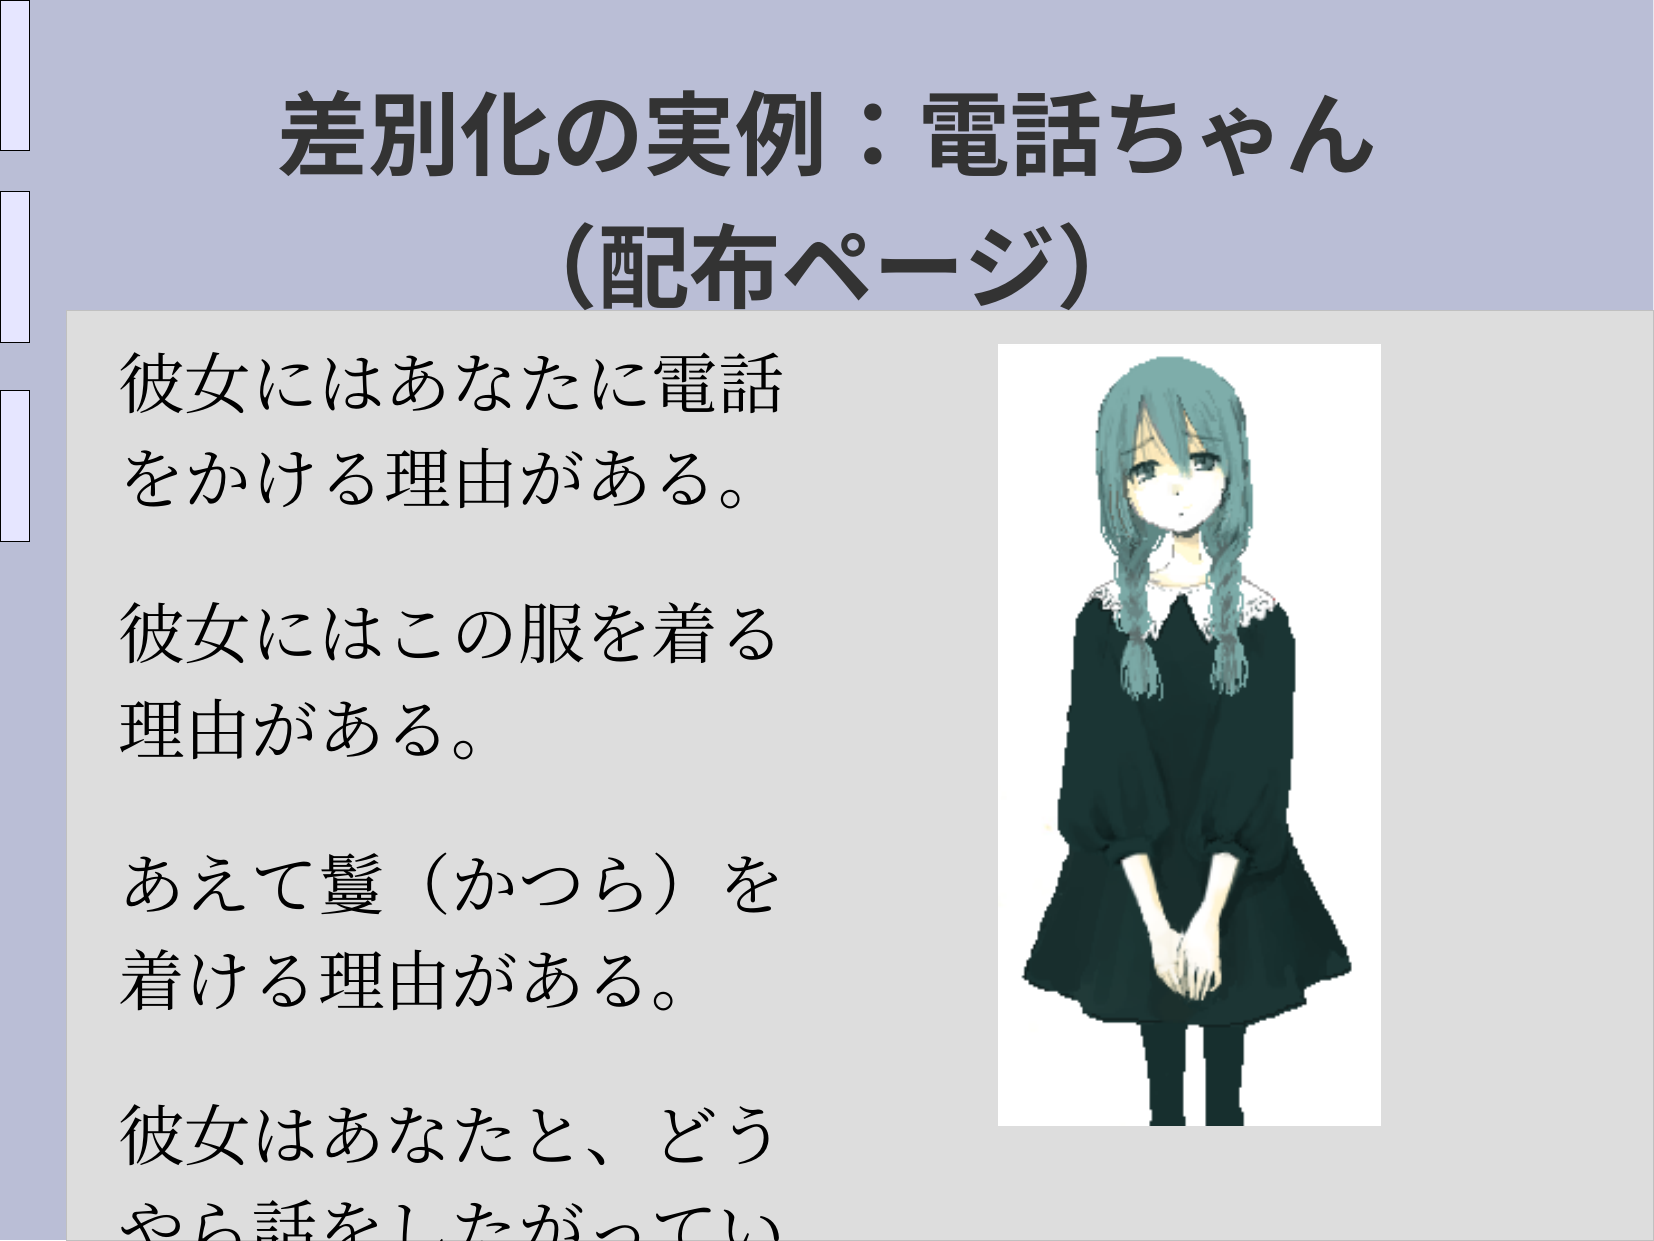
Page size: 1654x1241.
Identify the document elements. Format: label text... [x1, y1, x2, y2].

list 彼女にはあなたに電話をかける理由がある。 彼女にはこの服を着る理由がある。 あえて鬘（かつら）を着ける理由がある。 彼女はあなたと、どうやら話をしたがっているらしい。 （画像著作：にせ） [118, 331, 808, 1241]
picture [998, 344, 1381, 1126]
title 差別化の実例：電話ちゃん （配布ページ） [121, 91, 1534, 299]
